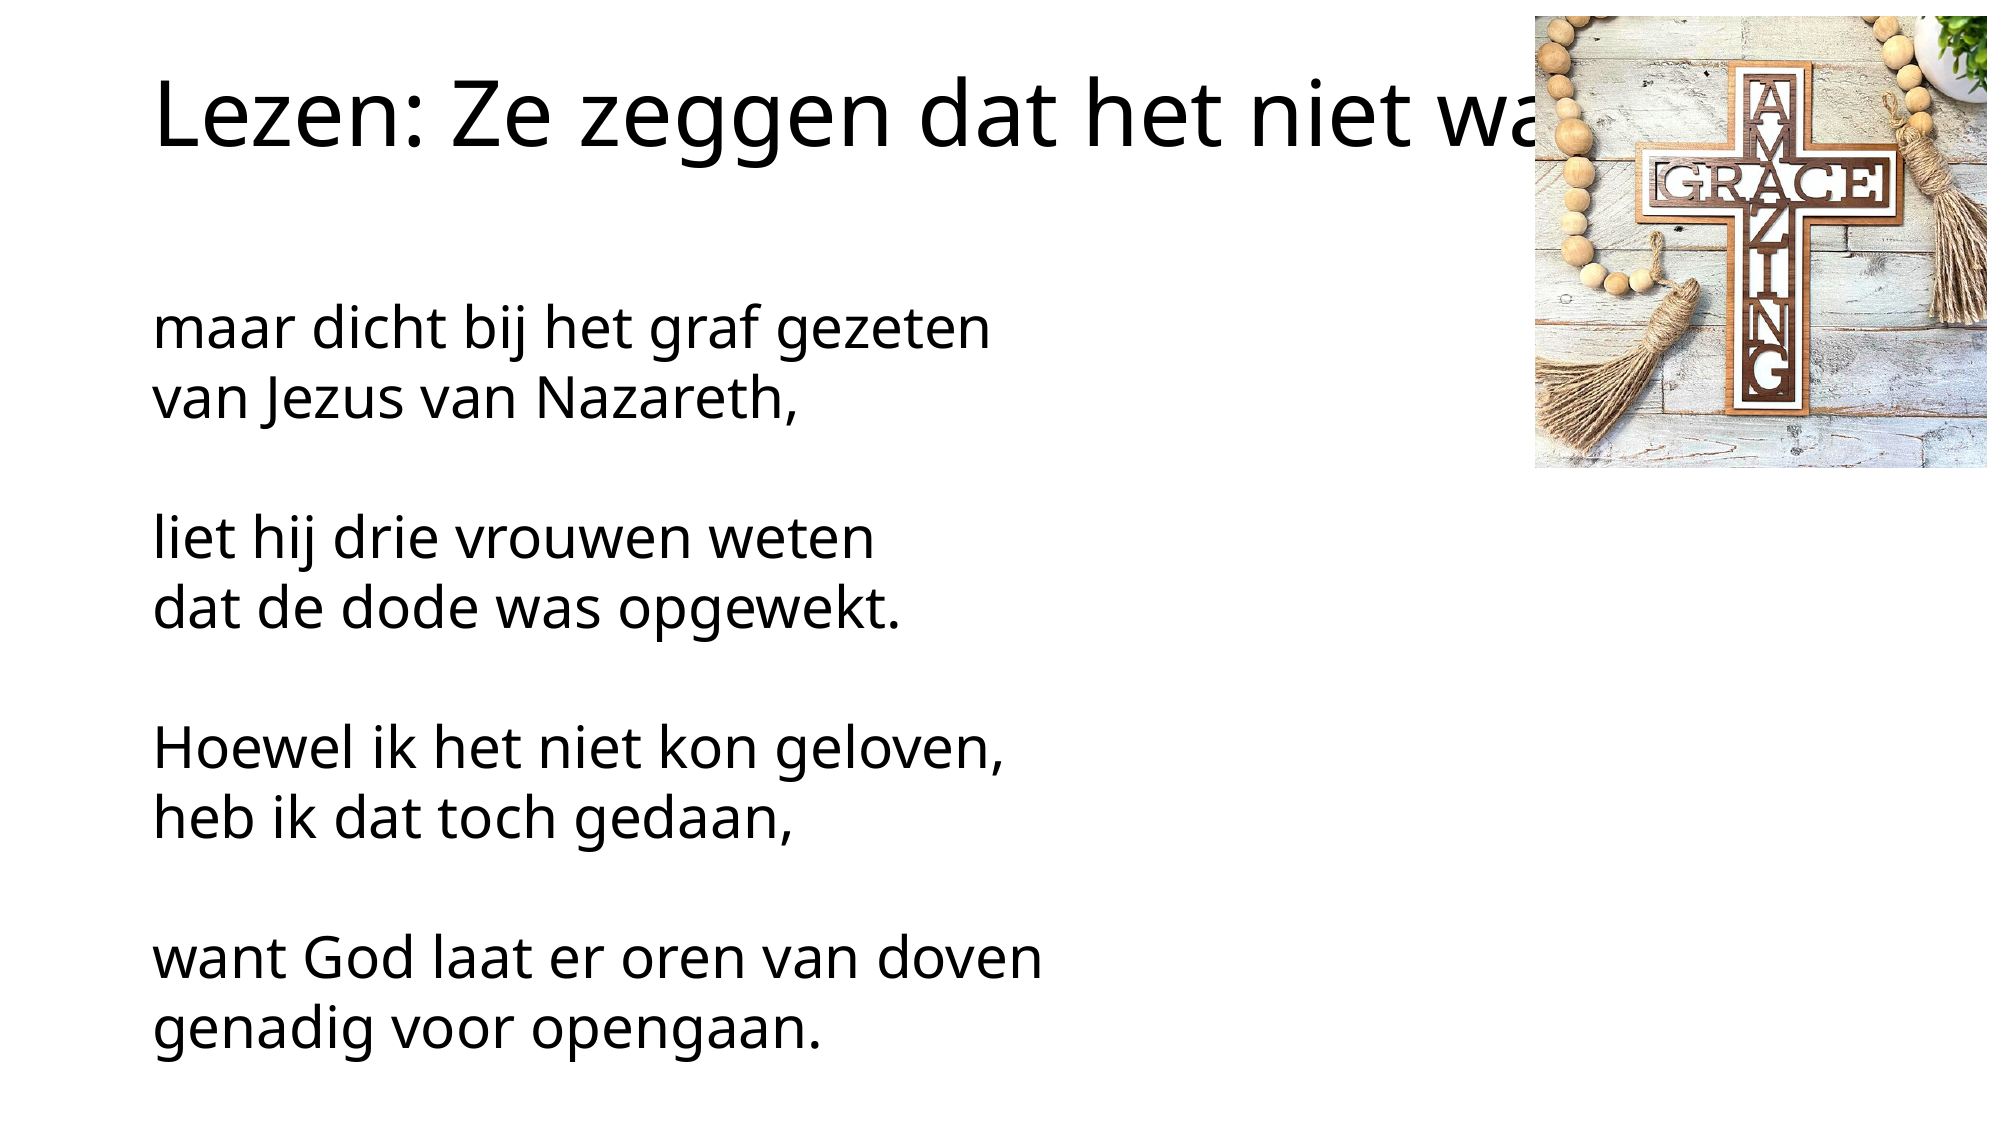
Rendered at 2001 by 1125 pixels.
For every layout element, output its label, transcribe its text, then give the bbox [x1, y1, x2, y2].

title Lezen: Ze zeggen dat het niet waar is [137, 59, 1535, 278]
text_box maar dicht bij het graf gezeten van Jezus van Nazareth, liet hij drie vrouwen weten dat de dode was opgewekt. Hoewel ik het niet kon geloven, heb ik dat toch gedaan, want God laat er oren van doven genadig voor opengaan. [137, 282, 1699, 1125]
picture [1535, 16, 1987, 468]
